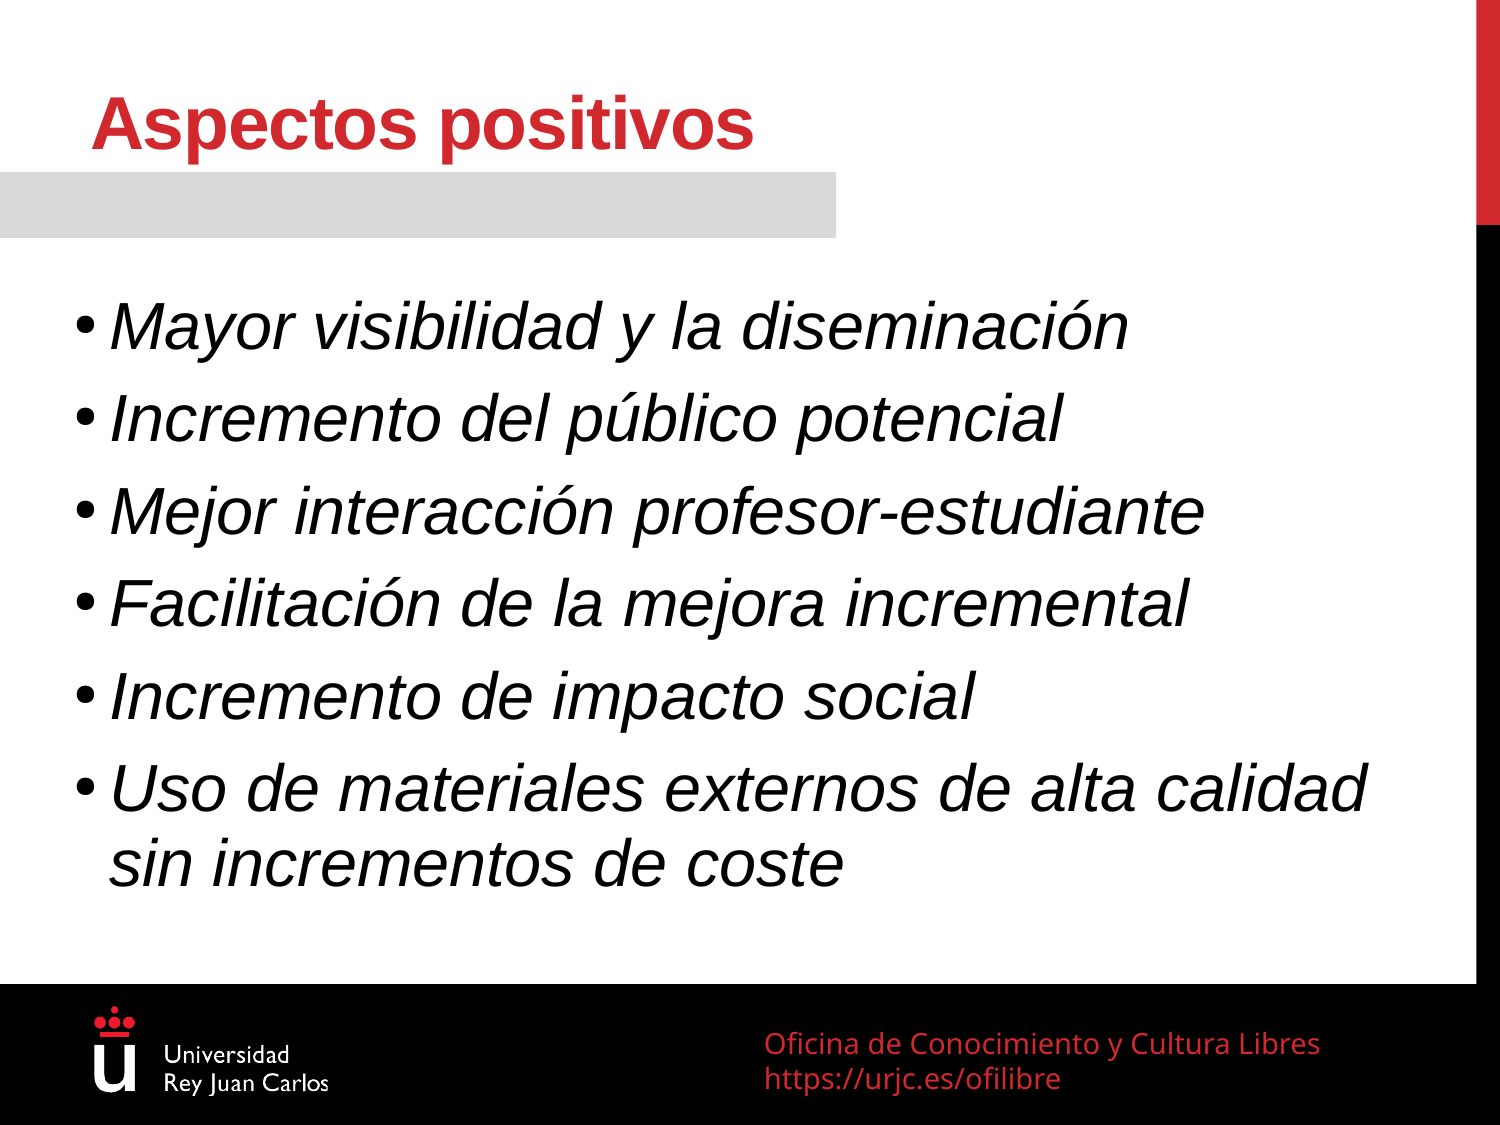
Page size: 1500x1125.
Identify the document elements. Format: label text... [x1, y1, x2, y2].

text_box Aspectos positivos [0, 24, 1326, 172]
picture [94, 1006, 328, 1096]
title [75, 172, 1026, 250]
text_box [0, 171, 837, 238]
text_box Mayor visibilidad y la diseminación Incremento del público potencial Mejor interacción profesor-estudiante Facilitación de la mejora incremental Incremento de impacto social Uso de materiales externos de alta calidad sin incrementos de coste [58, 281, 1418, 909]
text_box Oficina de Conocimiento y Cultura Libres https://urjc.es/ofilibre [748, 1017, 1500, 1125]
text_box [0, 984, 1500, 1125]
